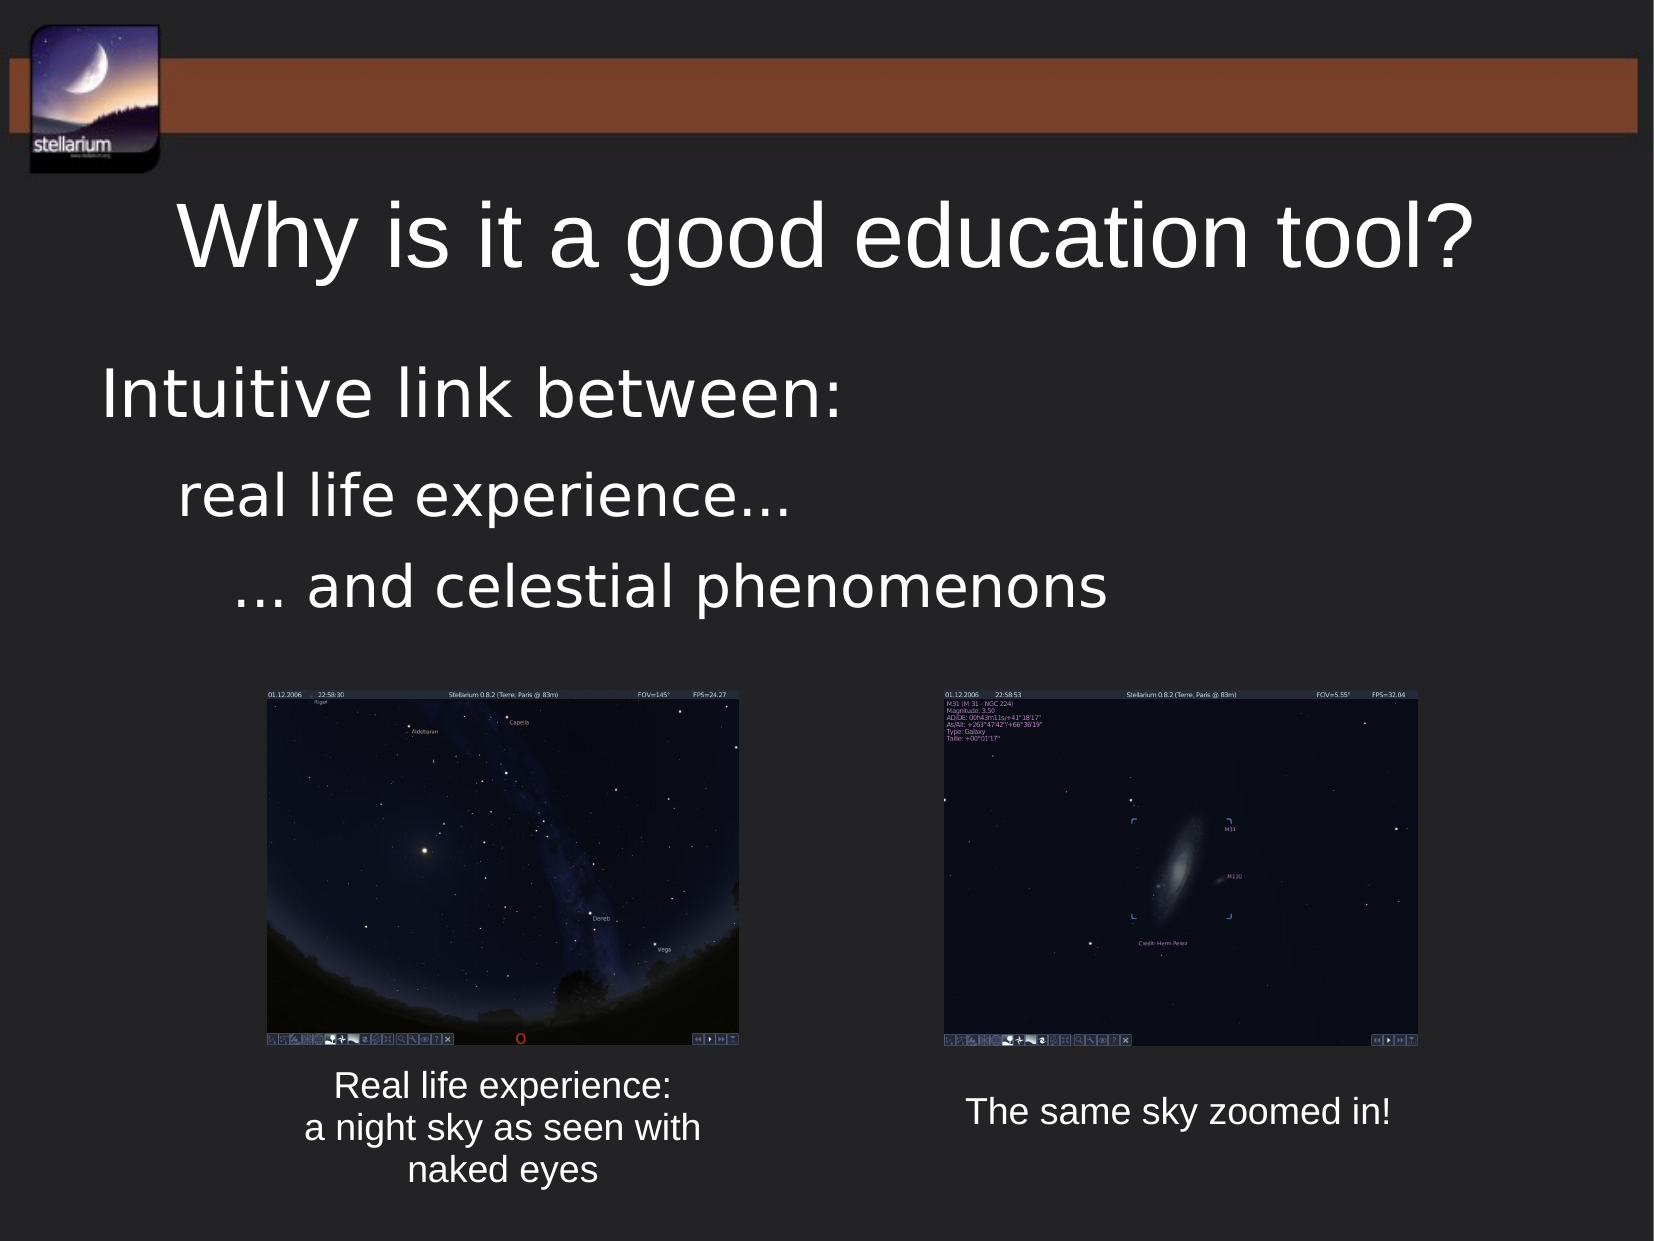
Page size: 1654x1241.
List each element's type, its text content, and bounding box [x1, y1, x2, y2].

list Intuitive link between: real life experience... ... and celestial phenomenons [82, 355, 1571, 774]
text_box Real life experience: a night sky as seen with naked eyes [289, 1057, 716, 1198]
text_box The same sky zoomed in! [950, 1082, 1406, 1140]
title Why is it a good education tool? [82, 132, 1571, 340]
picture [0, 0, 1654, 1241]
